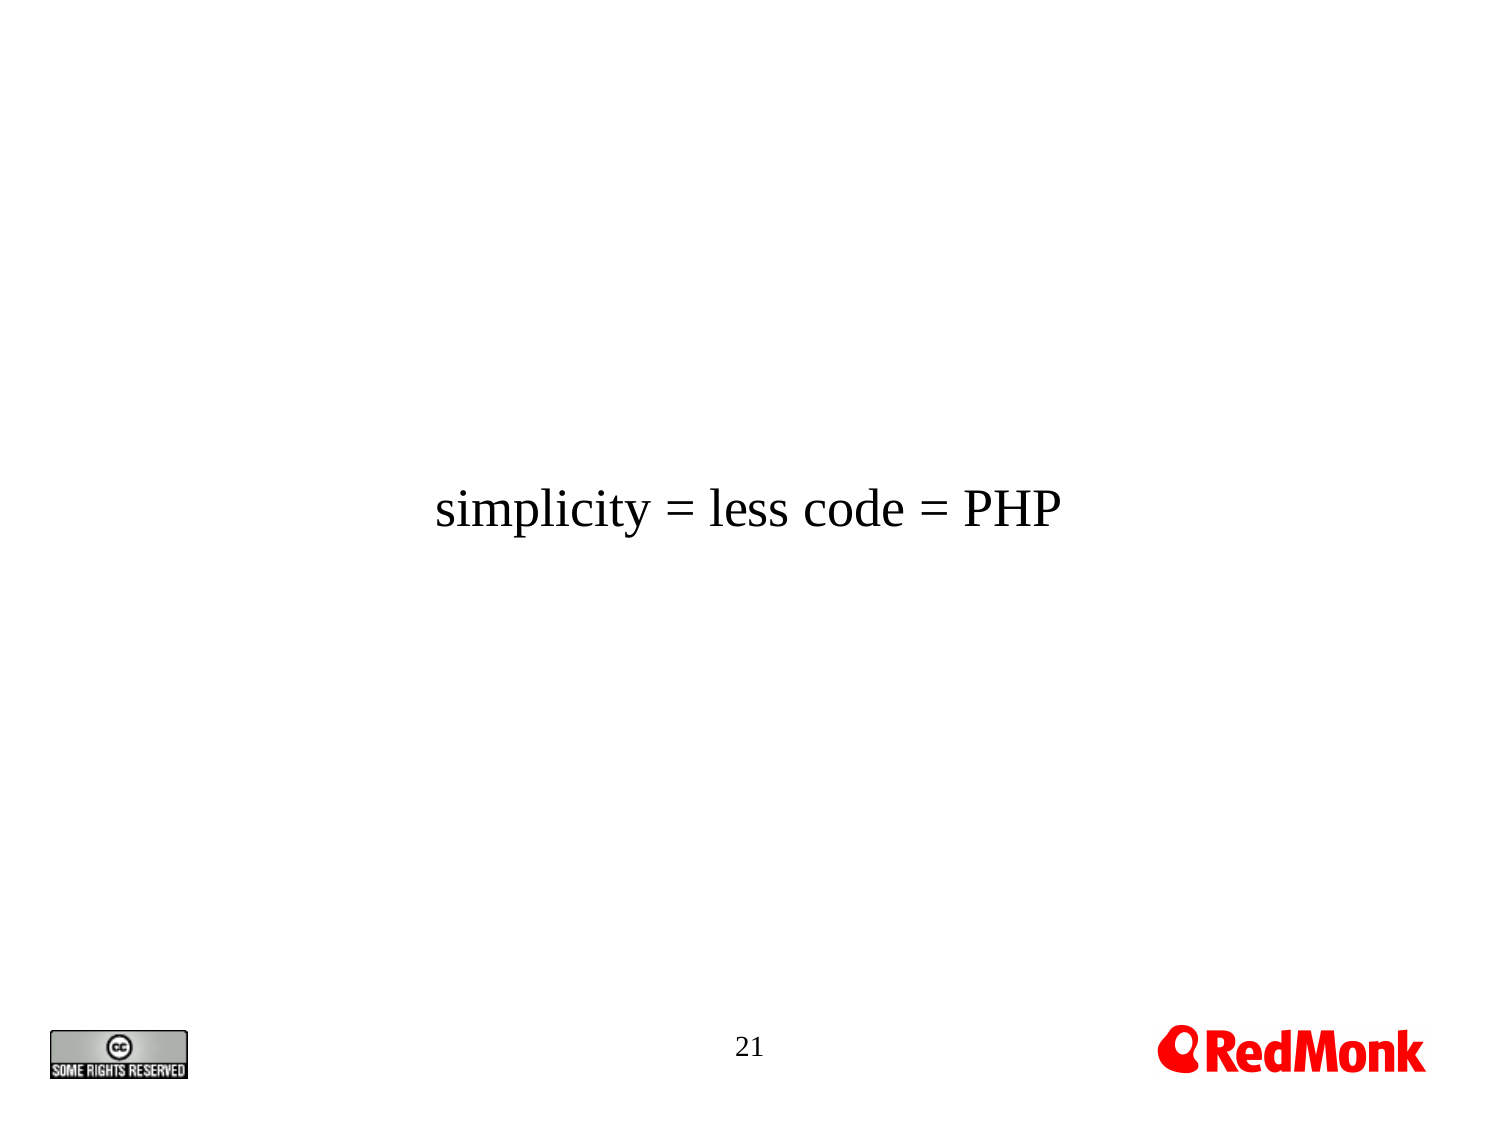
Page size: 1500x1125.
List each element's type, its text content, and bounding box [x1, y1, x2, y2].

picture [1151, 1023, 1433, 1075]
text_box simplicity = less code = PHP [420, 491, 1273, 567]
picture [50, 1030, 188, 1079]
